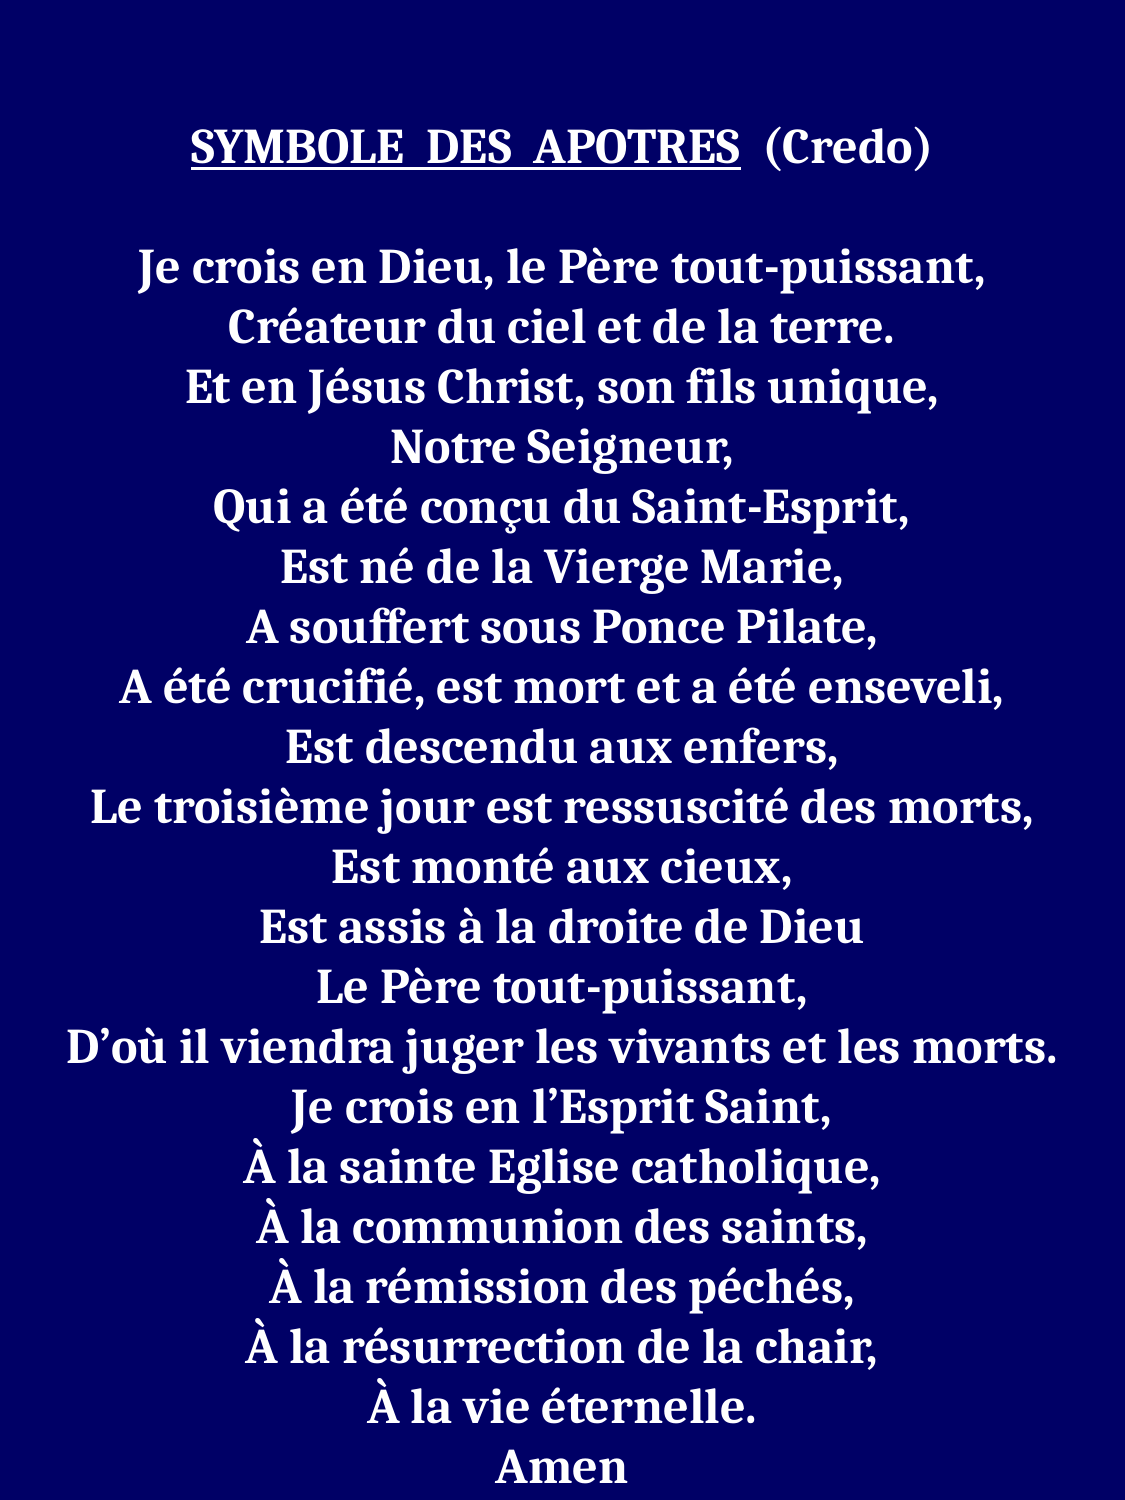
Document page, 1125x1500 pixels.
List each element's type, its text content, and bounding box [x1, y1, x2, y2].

text_box SYMBOLE DES APOTRES (Credo) Je crois en Dieu, le Père tout-puissant, Créateur du ciel et de la terre. Et en Jésus Christ, son fils unique, Notre Seigneur, Qui a été conçu du Saint-Esprit, Est né de la Vierge Marie, A souffert sous Ponce Pilate, A été crucifié, est mort et a été enseveli, Est descendu aux enfers, Le troisième jour est ressuscité des morts, Est monté aux cieux, Est assis à la droite de Dieu Le Père tout-puissant, D’où il viendra juger les vivants et les morts. Je crois en l’Esprit Saint, À la sainte Eglise catholique, À la communion des saints, À la rémission des péchés, À la résurrection de la chair, À la vie éternelle. Amen [42, 106, 1083, 1500]
